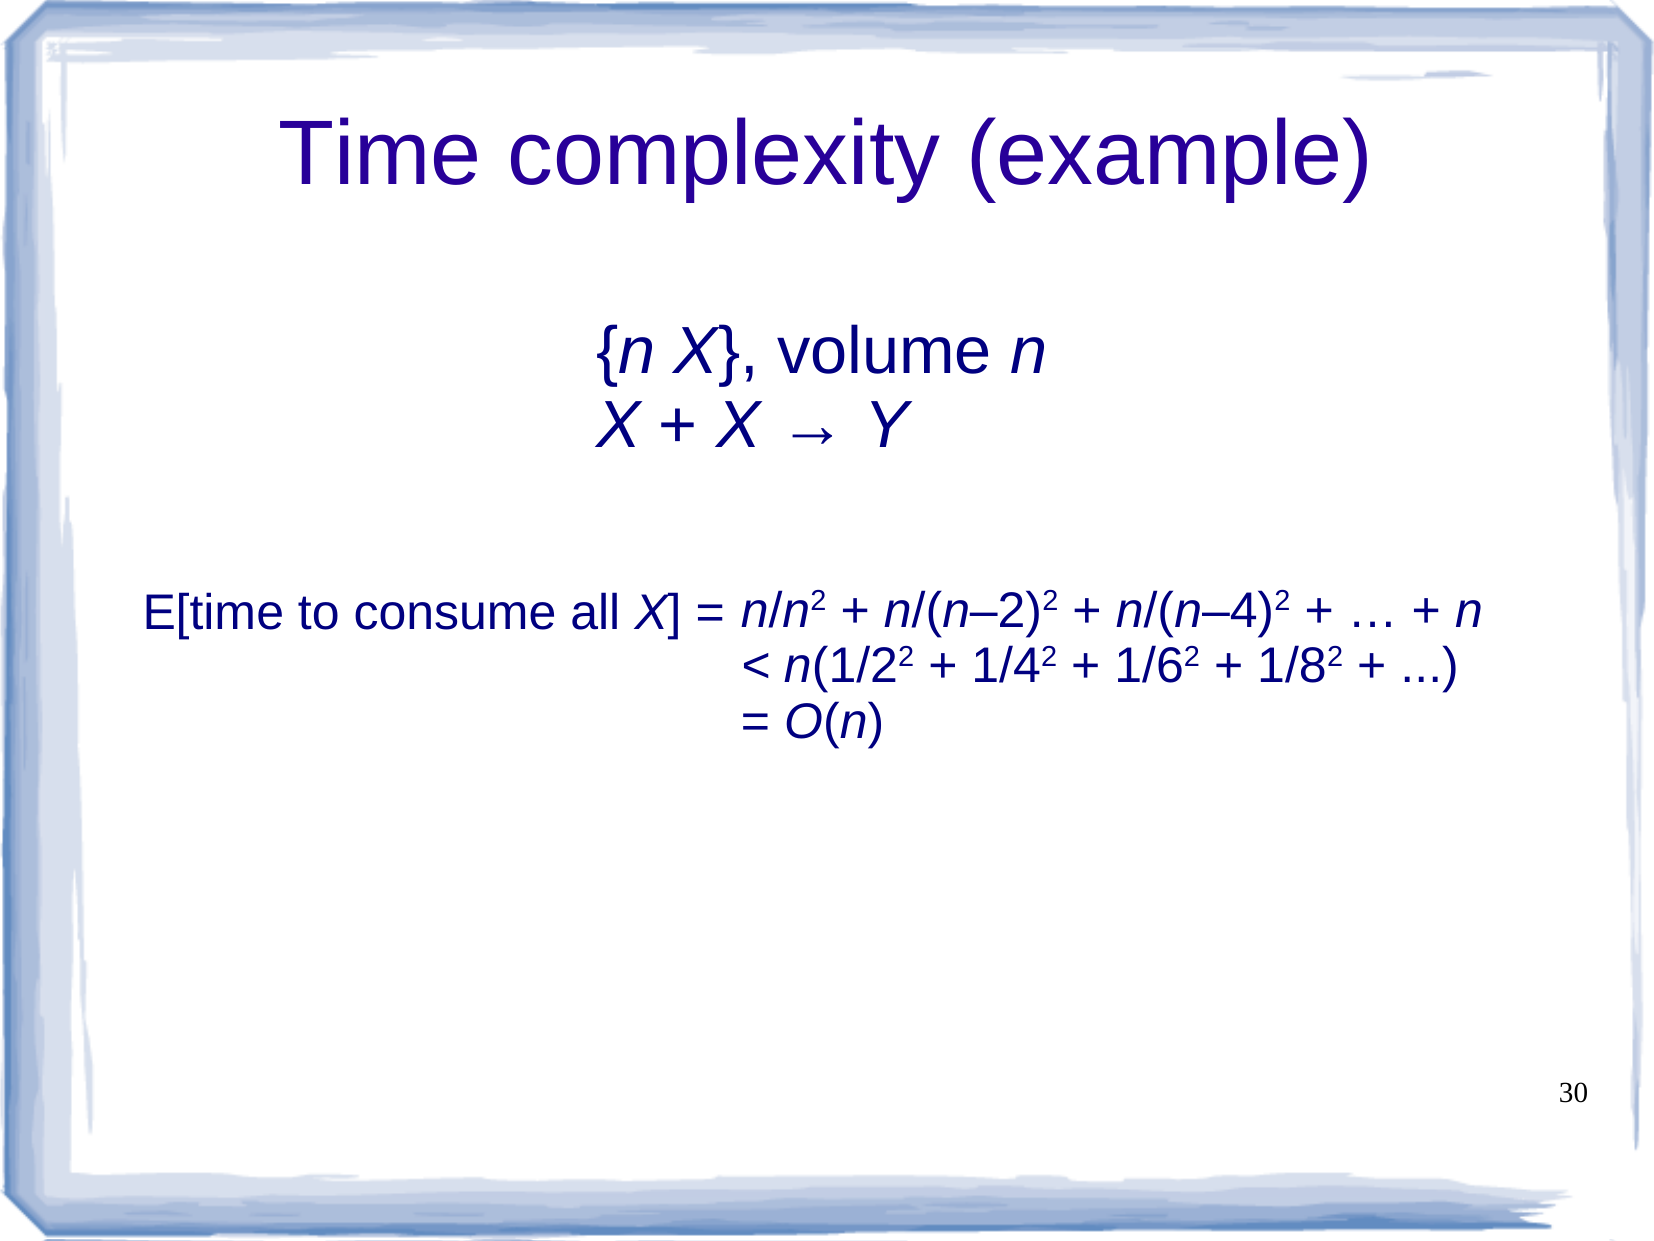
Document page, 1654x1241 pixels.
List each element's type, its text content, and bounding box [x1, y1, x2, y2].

picture [0, 0, 1654, 1241]
text_box n/n2 + n/(n–2)2 + n/(n–4)2 + … + n < n(1/22 + 1/42 + 1/62 + 1/82 + ...) = O(n) [726, 574, 1556, 759]
title Time complexity (example) [82, 49, 1571, 257]
text_box E[time to consume all X] = [127, 577, 726, 649]
text_box {n X}, volume n X + X → Y [581, 305, 1151, 470]
